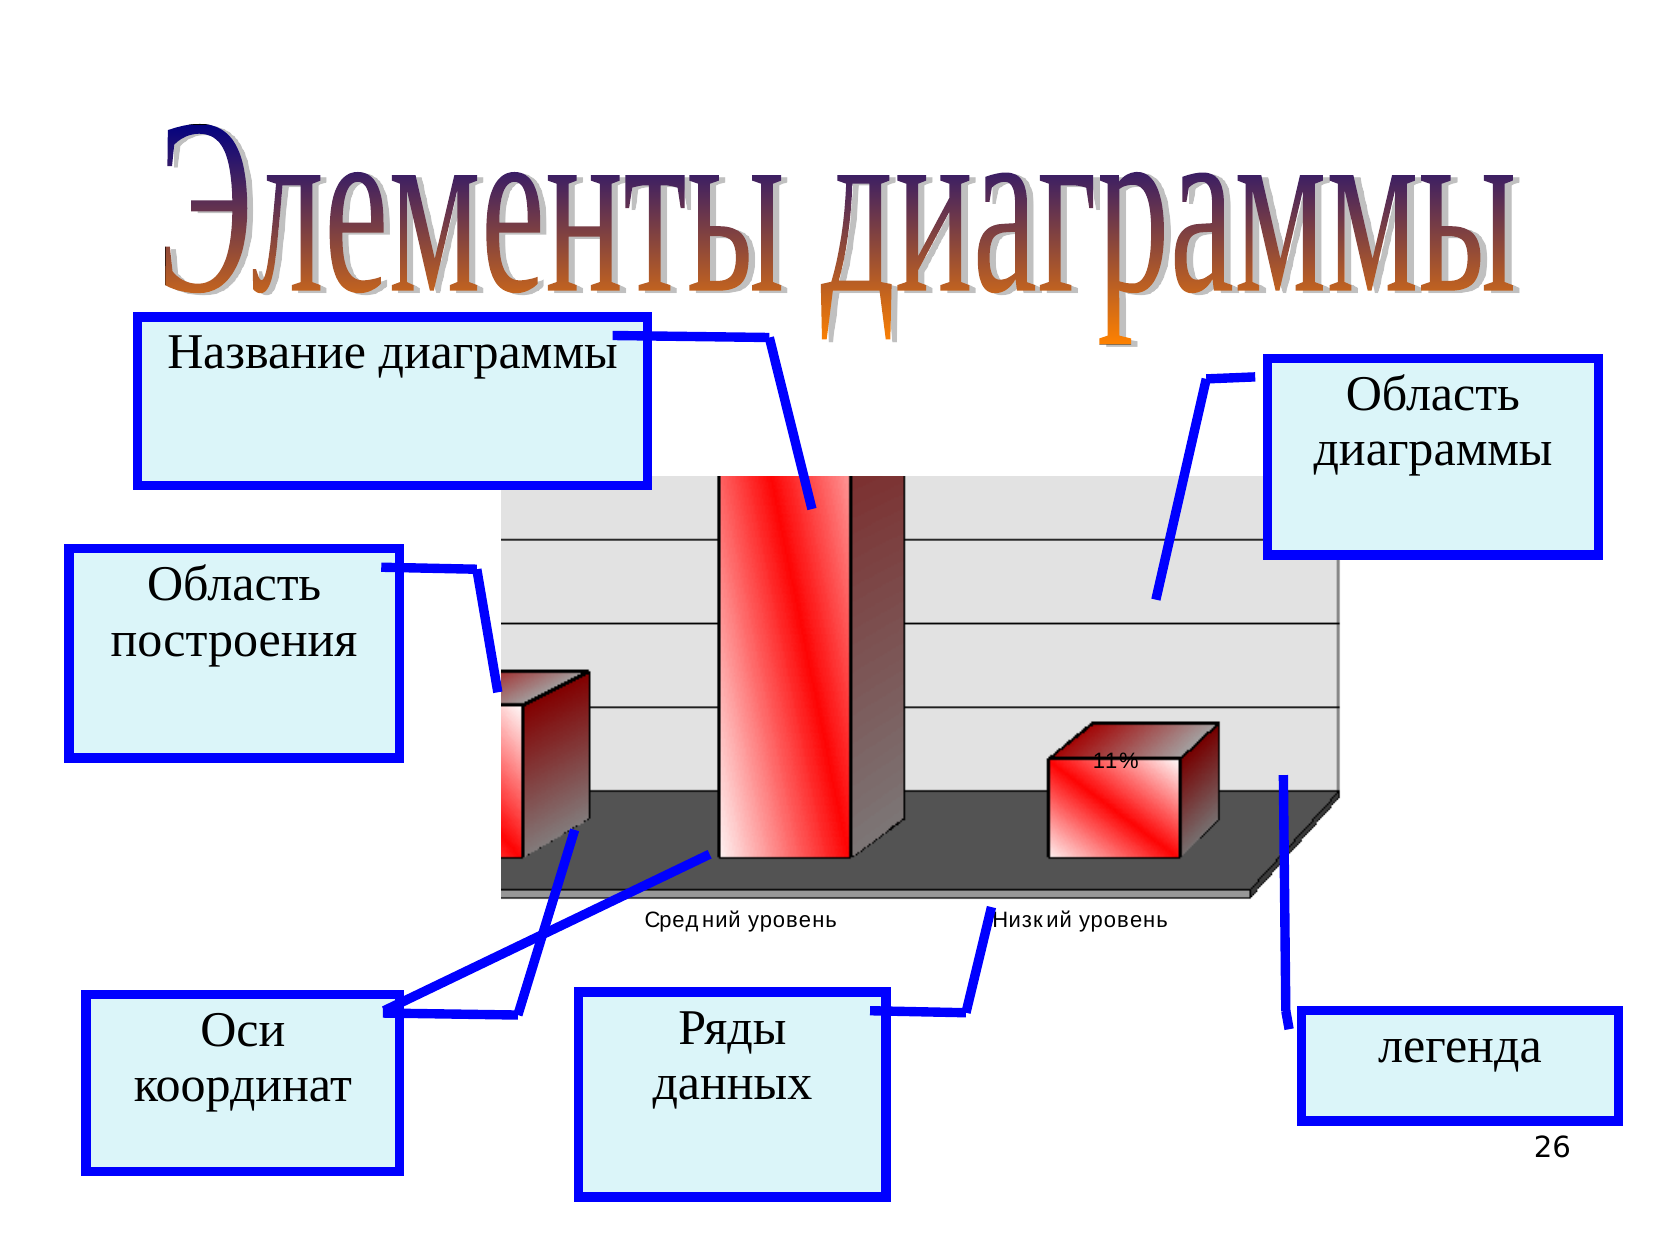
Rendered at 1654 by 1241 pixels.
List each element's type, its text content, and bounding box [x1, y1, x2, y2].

text_box легенда [1302, 1011, 1619, 1121]
text_box Название диаграммы [138, 317, 812, 510]
text_box Элементы диаграммы [752, 175, 782, 291]
text_box Оси координат [86, 941, 541, 1171]
text_box Элементы диаграммы [1174, 172, 1233, 294]
text_box Элементы диаграммы [486, 171, 541, 294]
text_box Элементы диаграммы [1237, 175, 1323, 291]
text_box Элементы диаграммы [1421, 175, 1481, 291]
text_box Ряды данных [579, 907, 992, 1197]
text_box Элементы диаграммы [625, 175, 685, 291]
text_box Элементы диаграммы [165, 123, 248, 294]
text_box Элементы диаграммы [391, 175, 478, 291]
text_box Элементы диаграммы [252, 175, 321, 294]
text_box Элементы диаграммы [897, 175, 970, 291]
text_box Элементы диаграммы [689, 175, 749, 291]
text_box Элементы диаграммы [977, 172, 1036, 294]
text_box Область диаграммы [1268, 358, 1598, 555]
text_box Элементы диаграммы [1483, 175, 1513, 291]
text_box Элементы диаграммы [1039, 175, 1094, 291]
chart [501, 476, 1346, 935]
text_box Элементы диаграммы [820, 175, 892, 340]
text_box Элементы диаграммы [1329, 175, 1415, 291]
text_box Элементы диаграммы [1099, 171, 1164, 345]
text_box Область построения [69, 549, 498, 758]
text_box Элементы диаграммы [547, 175, 620, 291]
text_box Элементы диаграммы [329, 171, 384, 294]
